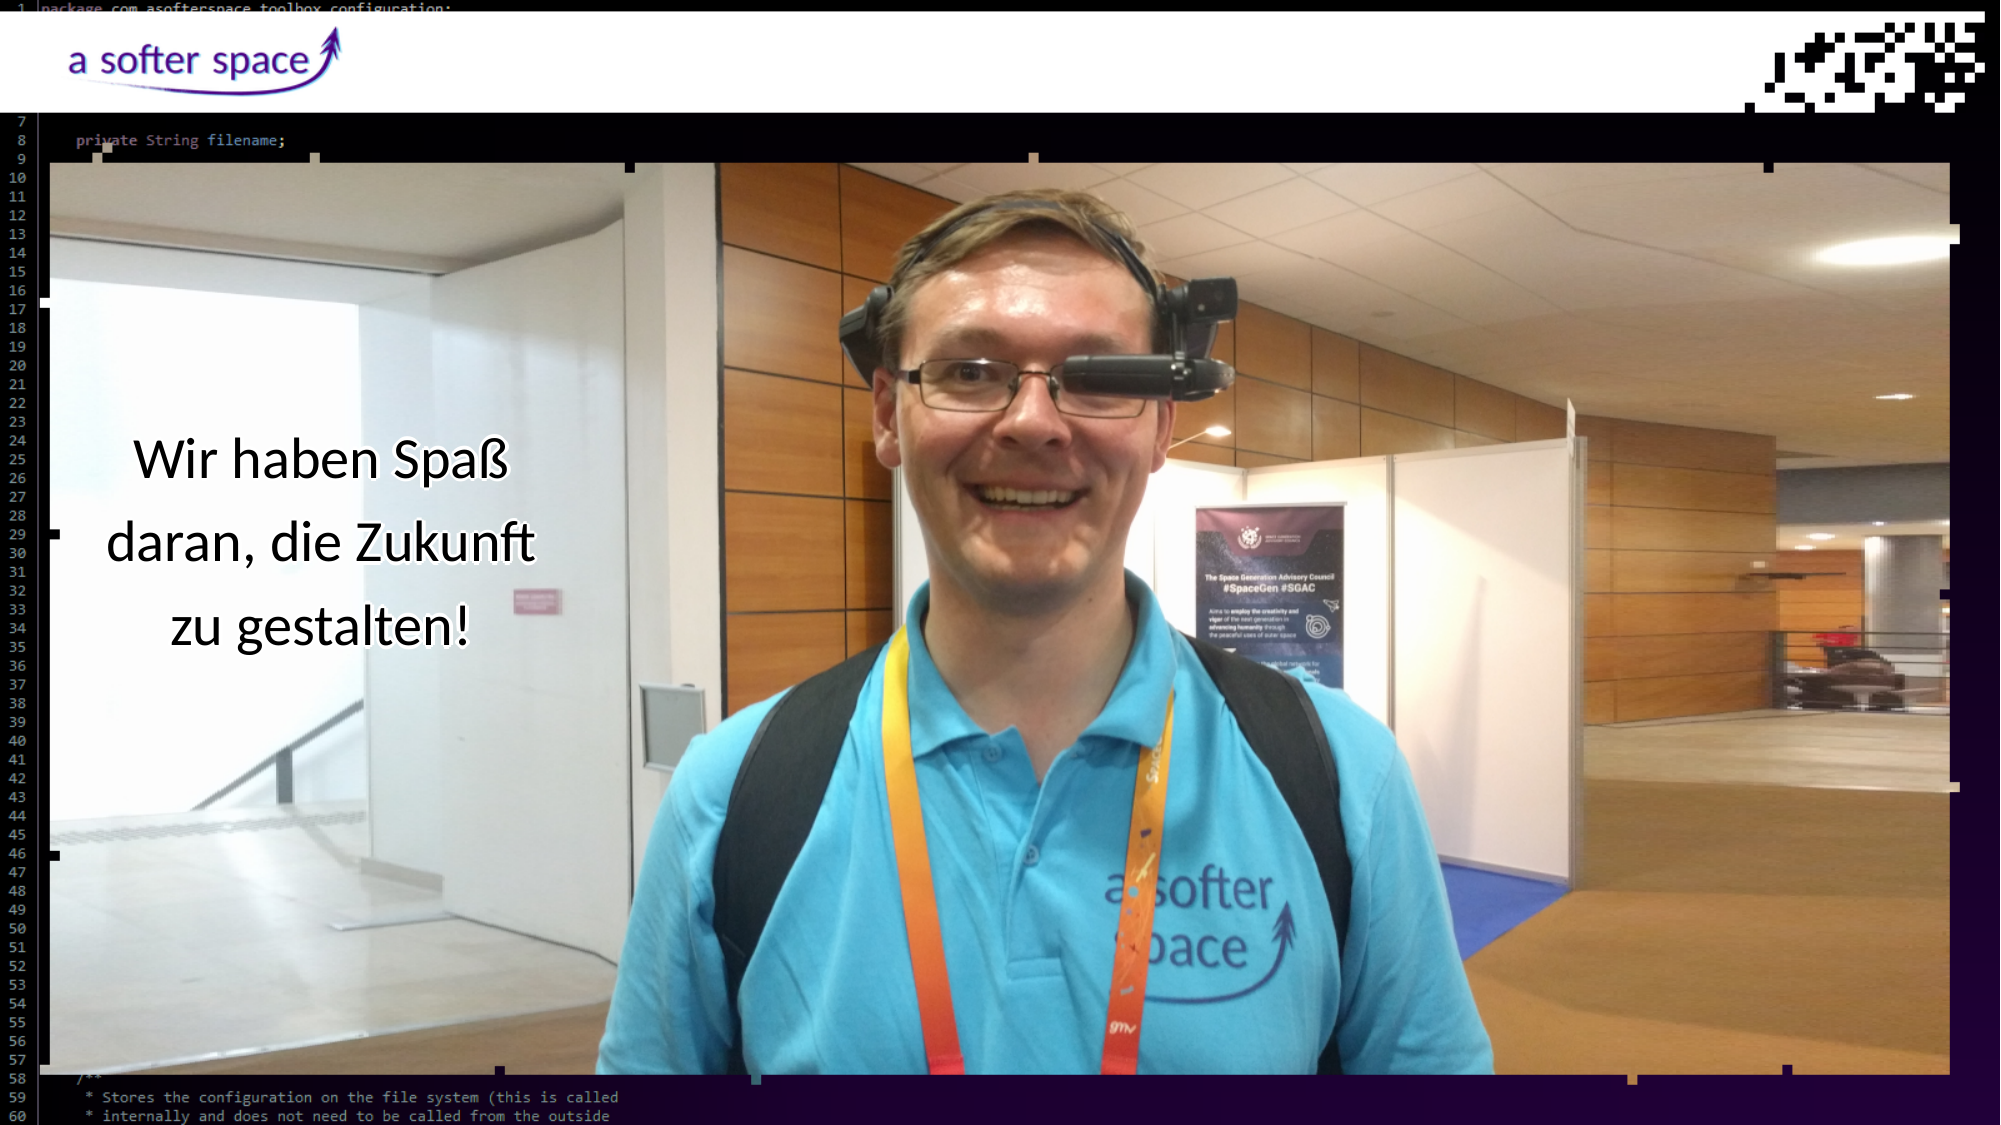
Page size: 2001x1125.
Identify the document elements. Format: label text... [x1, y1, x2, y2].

picture [0, 0, 2000, 1125]
text_box Wir haben Spaß daran, die Zukunft zu gestalten! [75, 246, 567, 1041]
